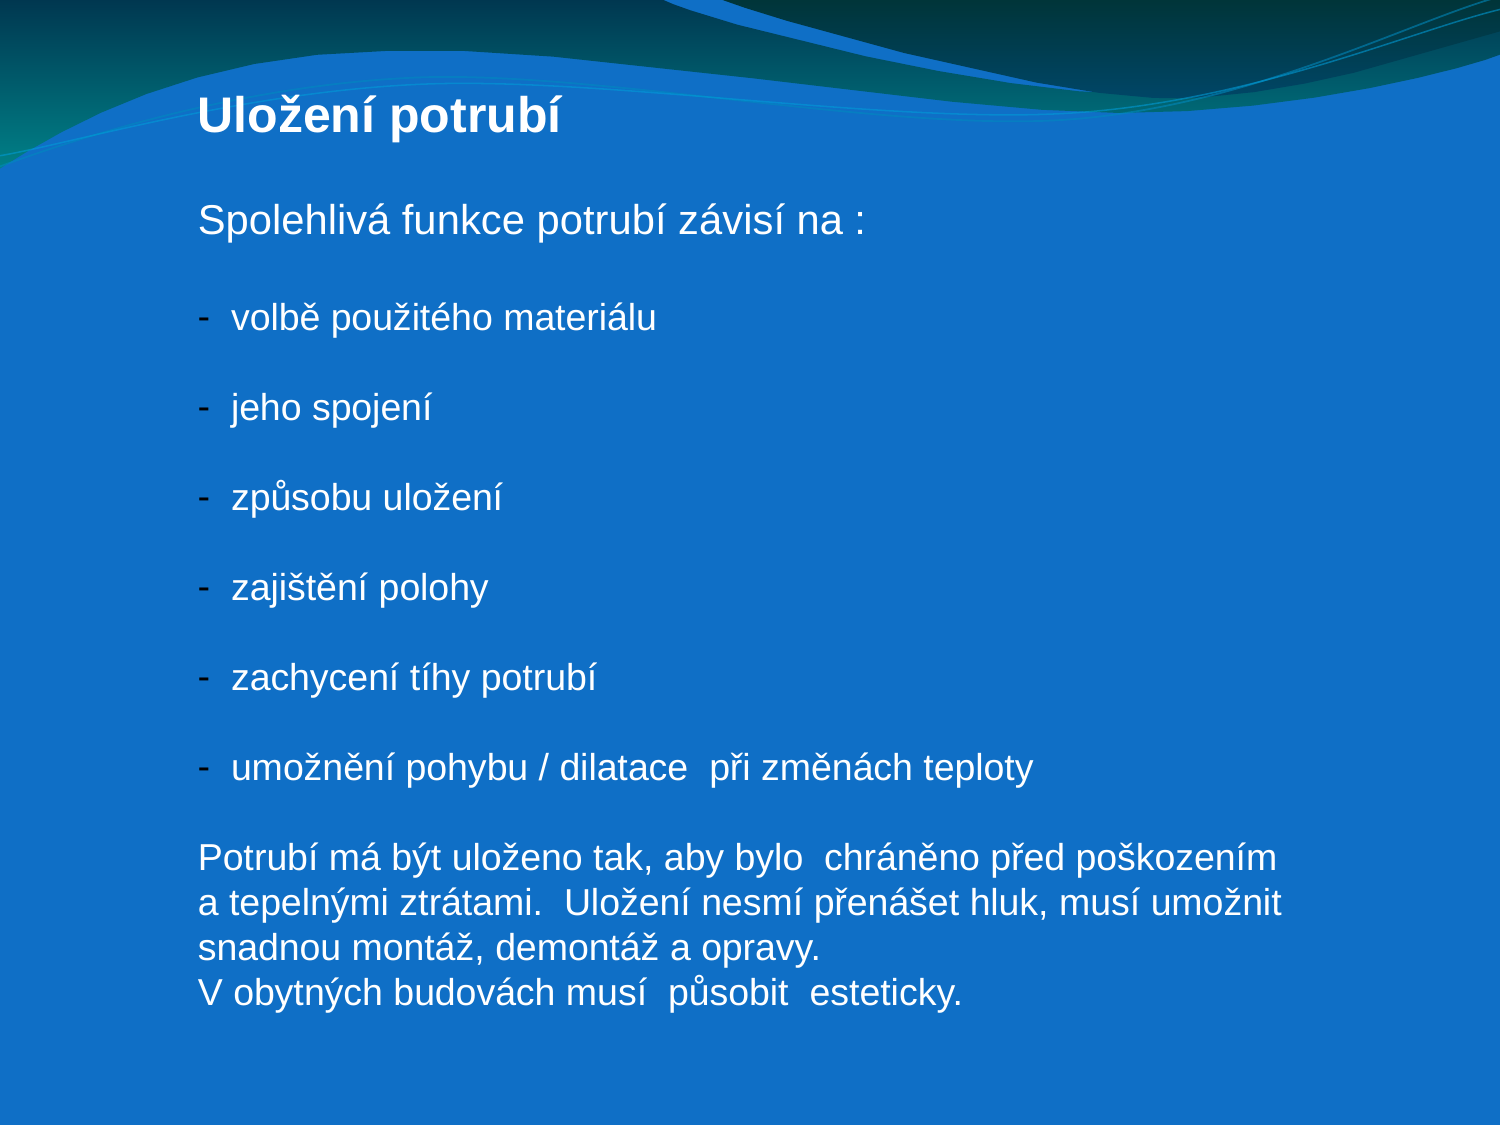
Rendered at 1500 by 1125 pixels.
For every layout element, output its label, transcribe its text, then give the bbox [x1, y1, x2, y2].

text_box Uložení potrubí Spolehlivá funkce potrubí závisí na : volbě použitého materiálu jeho spojení způsobu uložení zajištění polohy zachycení tíhy potrubí umožnění pohybu / dilatace při změnách teploty Potrubí má být uloženo tak, aby bylo chráněno před poškozením a tepelnými ztrátami. Uložení nesmí přenášet hluk, musí umožnit snadnou montáž, demontáž a opravy. V obytných budovách musí působit esteticky. [183, 75, 1411, 1020]
